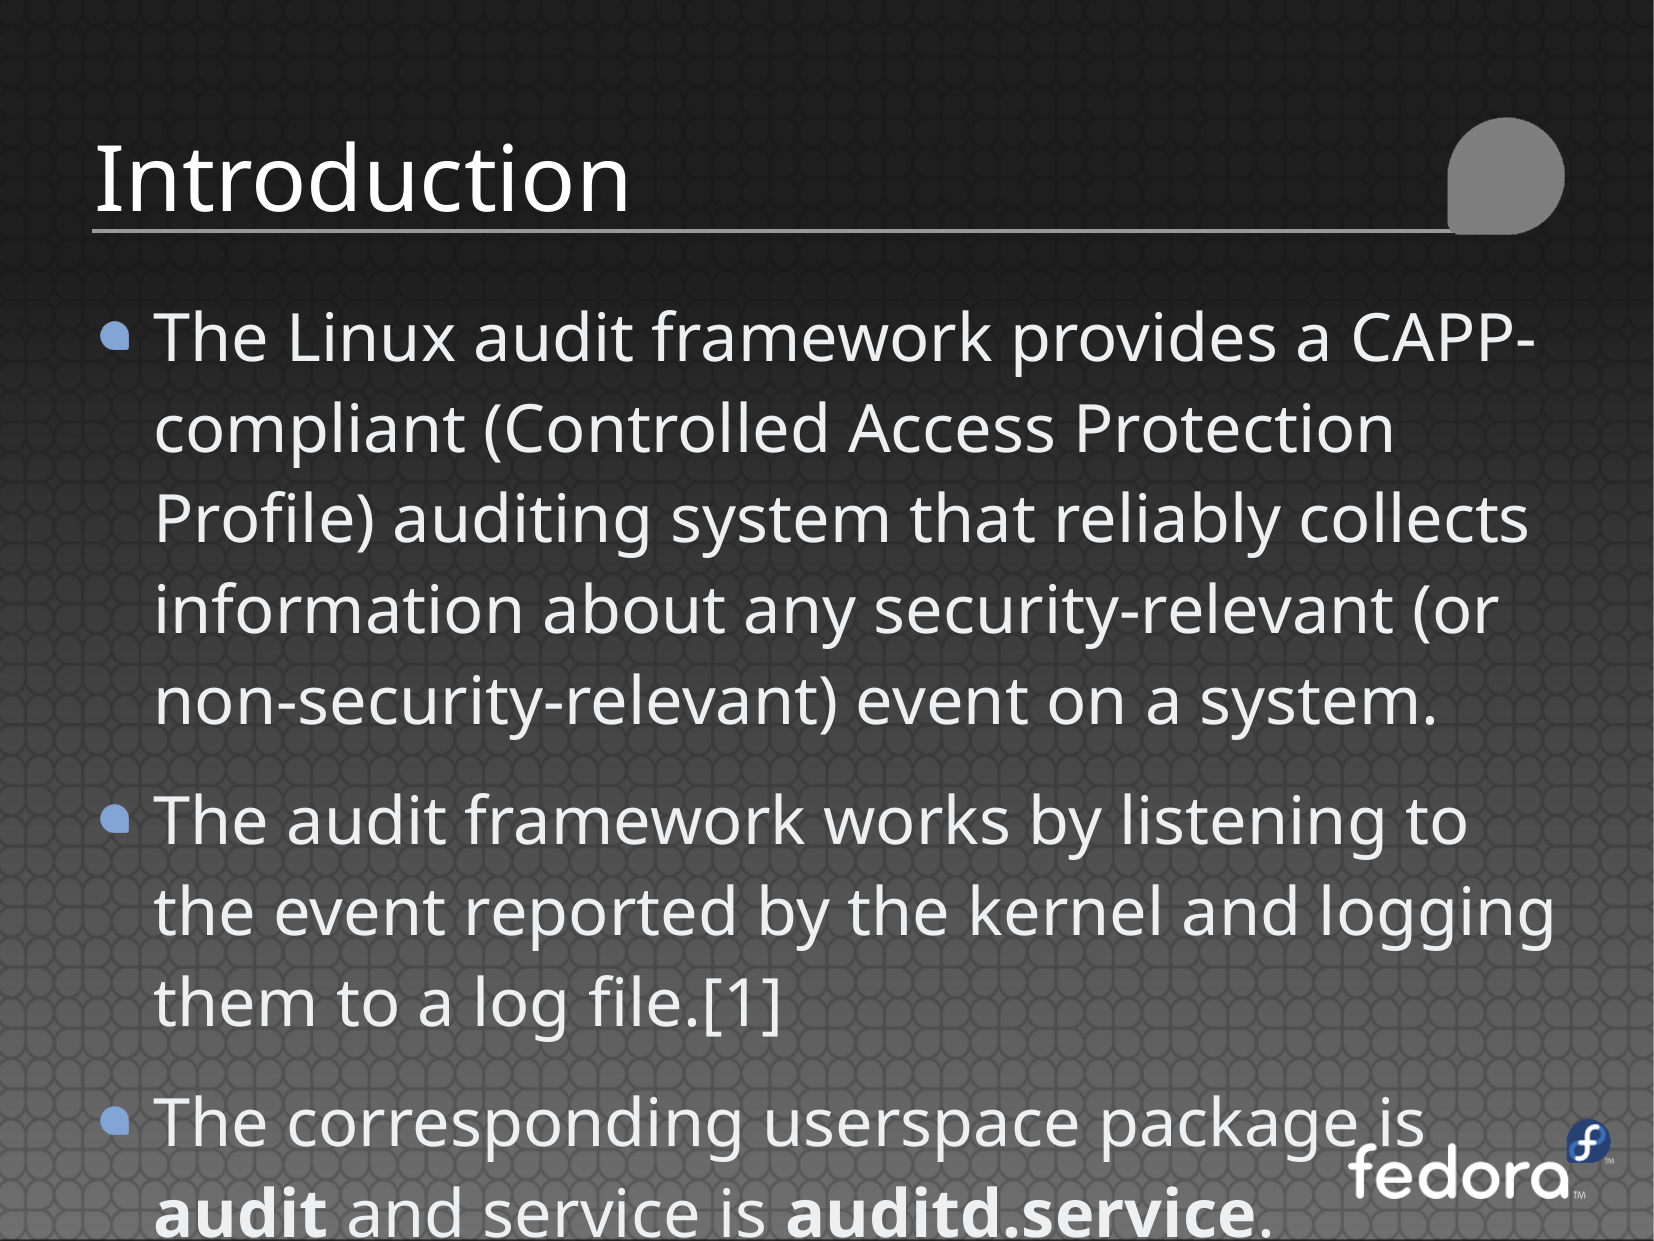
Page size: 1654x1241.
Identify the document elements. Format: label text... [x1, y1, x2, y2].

title Introduction [94, 100, 1426, 251]
picture [0, 0, 1654, 1241]
list The Linux audit framework provides a CAPP-compliant (Controlled Access Protection Profile) auditing system that reliably collects information about any security-relevant (or non-security-relevant) event on a system. The audit framework works by listening to the event reported by the kernel and logging them to a log file.[1] The corresponding userspace package is audit and service is auditd.service. [82, 290, 1571, 1127]
